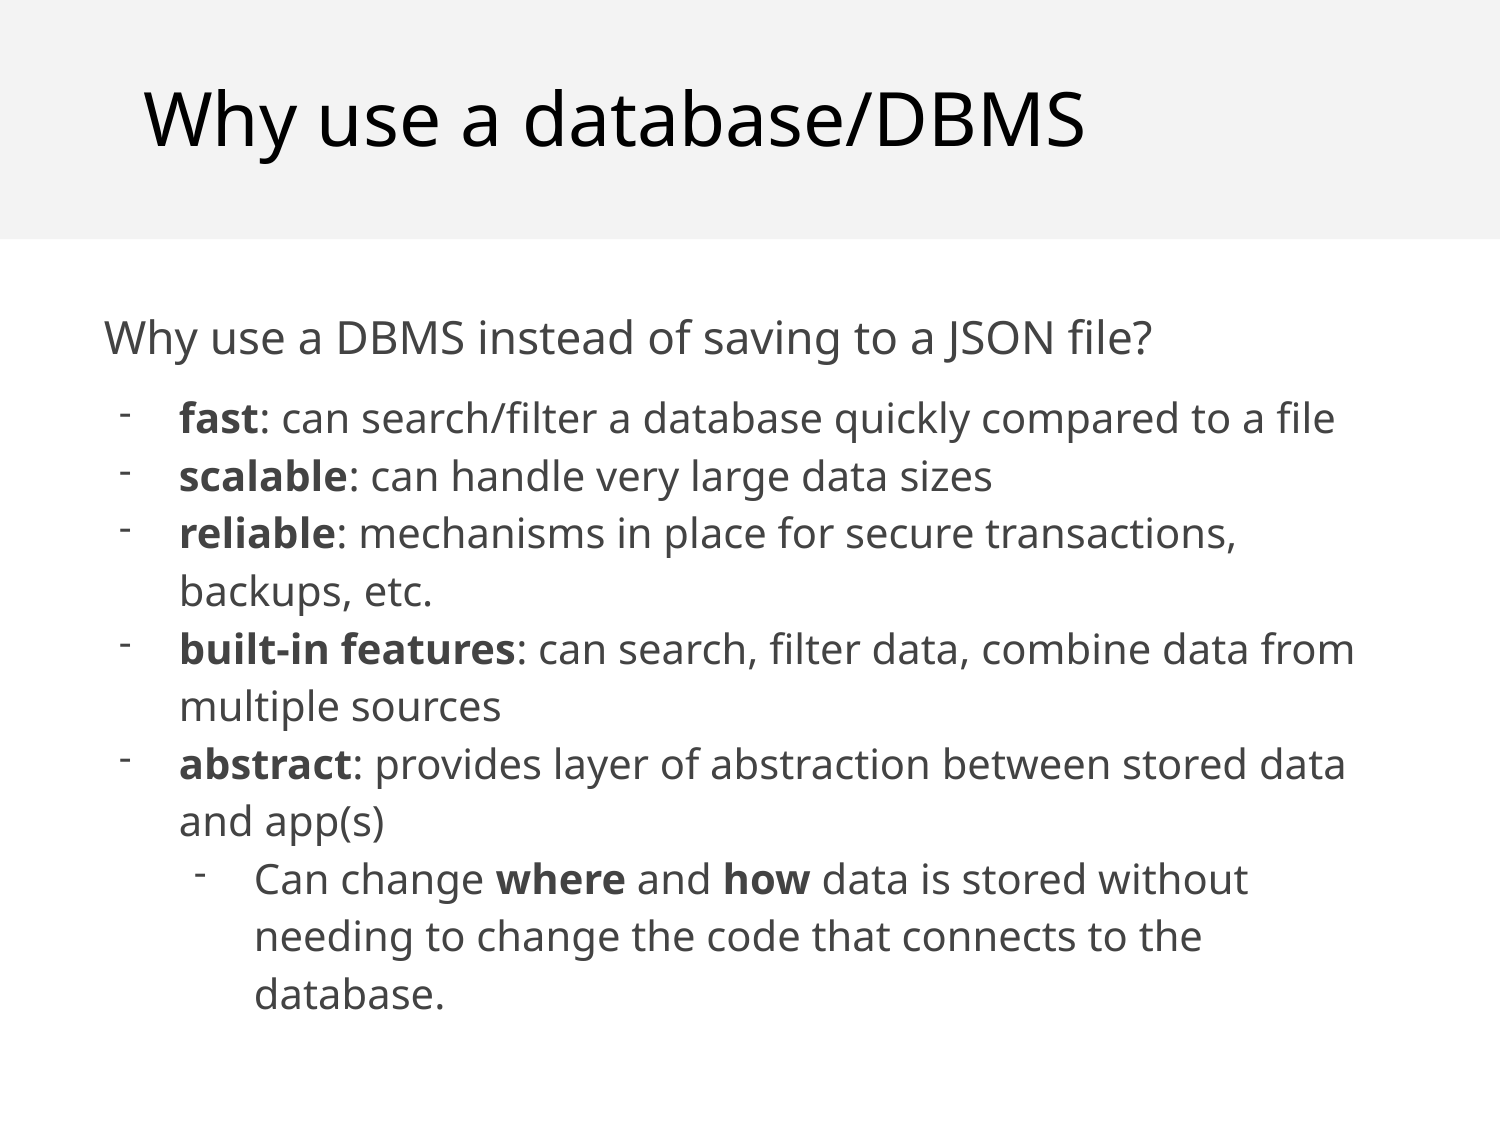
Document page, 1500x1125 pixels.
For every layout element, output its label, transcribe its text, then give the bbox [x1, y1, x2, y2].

list Why use a DBMS instead of saving to a JSON file? fast: can search/filter a database quickly compared to a file scalable: can handle very large data sizes reliable: mechanisms in place for secure transactions, backups, etc. built-in features: can search, filter data, combine data from multiple sources abstract: provides layer of abstraction between stored data and app(s) Can change where and how data is stored without needing to change the code that connects to the database. [89, 285, 1411, 1033]
title Why use a database/DBMS [128, 56, 1372, 183]
